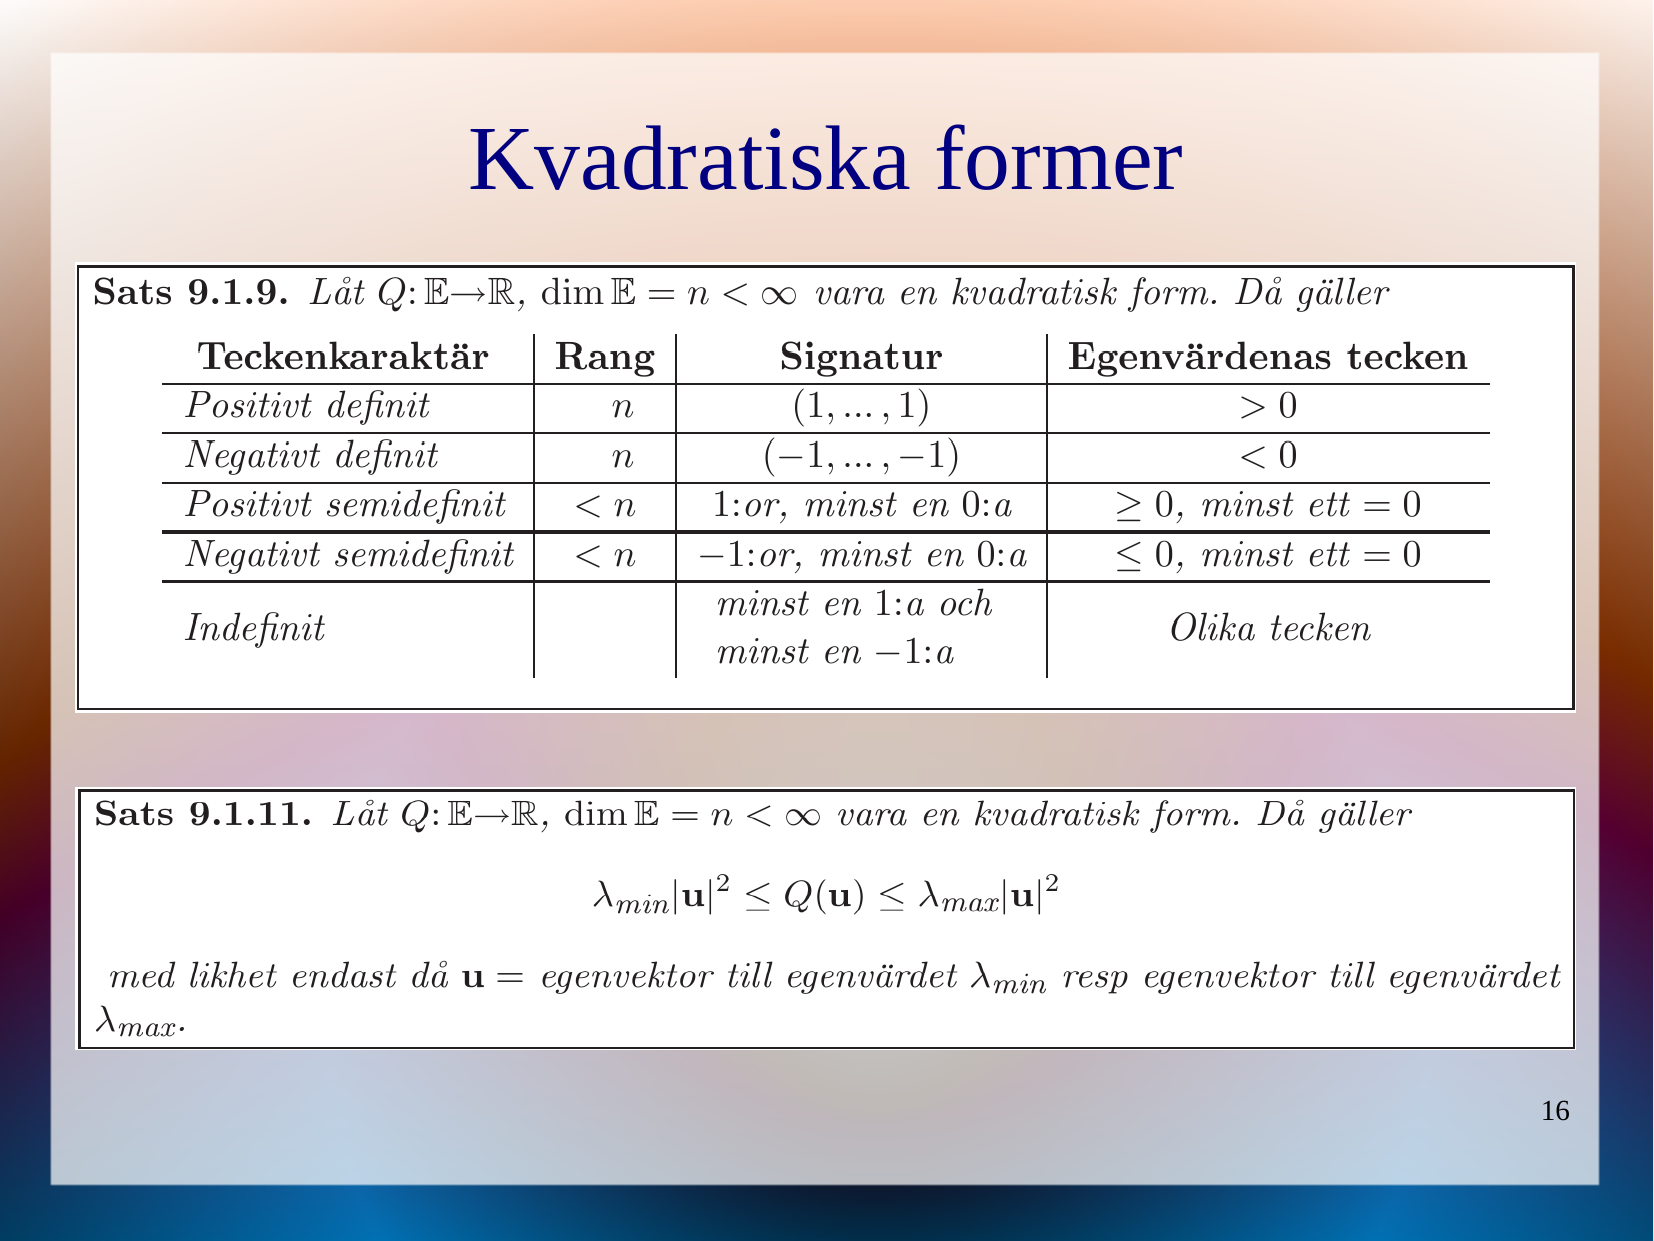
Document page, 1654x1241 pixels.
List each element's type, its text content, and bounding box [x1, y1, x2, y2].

title Kvadratiska former [82, 62, 1571, 256]
picture [0, 0, 1654, 1241]
